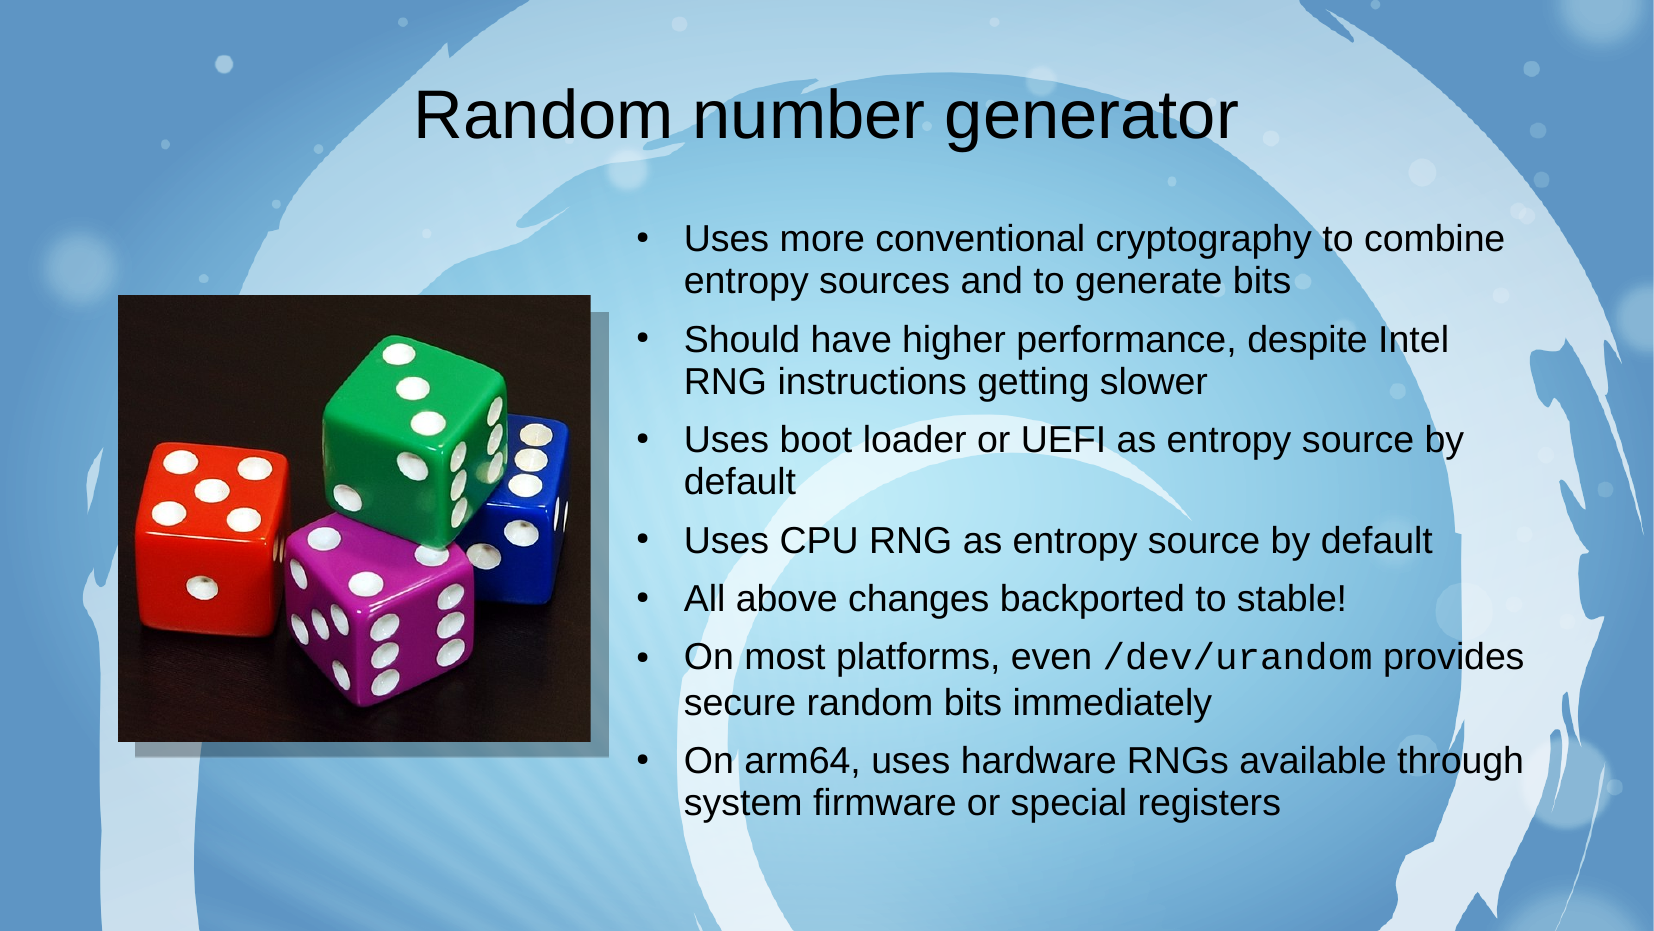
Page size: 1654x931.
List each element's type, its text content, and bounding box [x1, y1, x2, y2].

picture [0, 0, 1654, 931]
list Uses more conventional cryptography to combine entropy sources and to generate bits Should have higher performance, despite Intel RNG instructions getting slower Uses boot loader or UEFI as entropy source by default Uses CPU RNG as entropy source by default All above changes backported to stable! On most platforms, even /dev/urandom provides secure random bits immediately On arm64, uses hardware RNGs available through system firmware or special registers [620, 217, 1536, 832]
title Random number generator [118, 37, 1536, 193]
